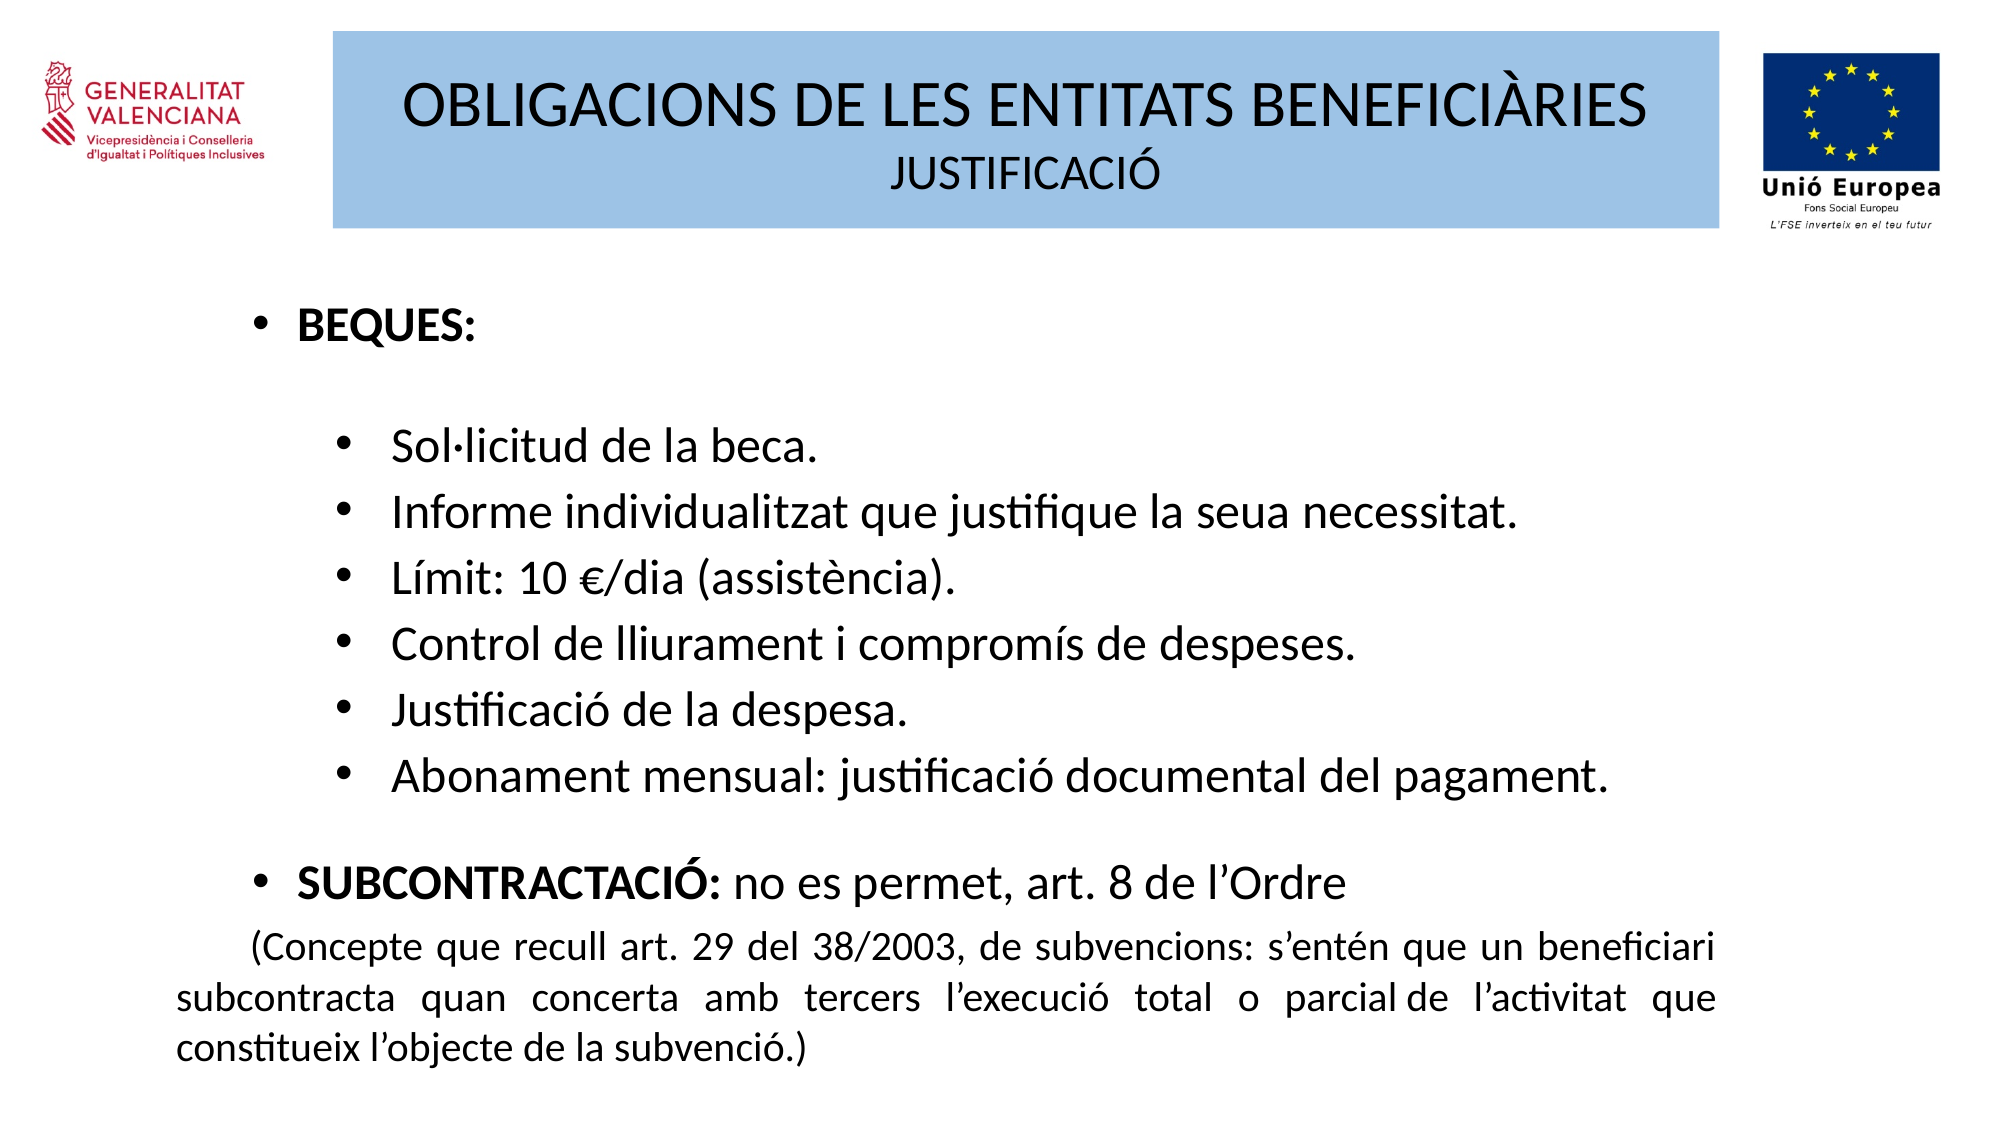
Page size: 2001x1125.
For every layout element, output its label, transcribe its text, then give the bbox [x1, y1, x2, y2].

text_box BEQUES: Sol·licitud de la beca. Informe individualitzat que justifique la seua necessitat. Límit: 10 €/dia (assistència). Control de lliurament i compromís de despeses. Justificació de la despesa. Abonament mensual: justificació documental del pagament. SUBCONTRACTACIÓ: no es permet, art. 8 de l’Ordre (Concepte que recull art. 29 del 38/2003, de subvencions: s’entén que un beneficiari subcontracta quan concerta amb tercers l’execució total o parcial de l’activitat que constitueix l’objecte de la subvenció.) [161, 290, 1732, 1072]
text_box OBLIGACIONS DE LES ENTITATS BENEFICIÀRIES JUSTIFICACIÓ [332, 31, 1720, 229]
picture [1744, 42, 1955, 238]
picture [0, 19, 306, 200]
